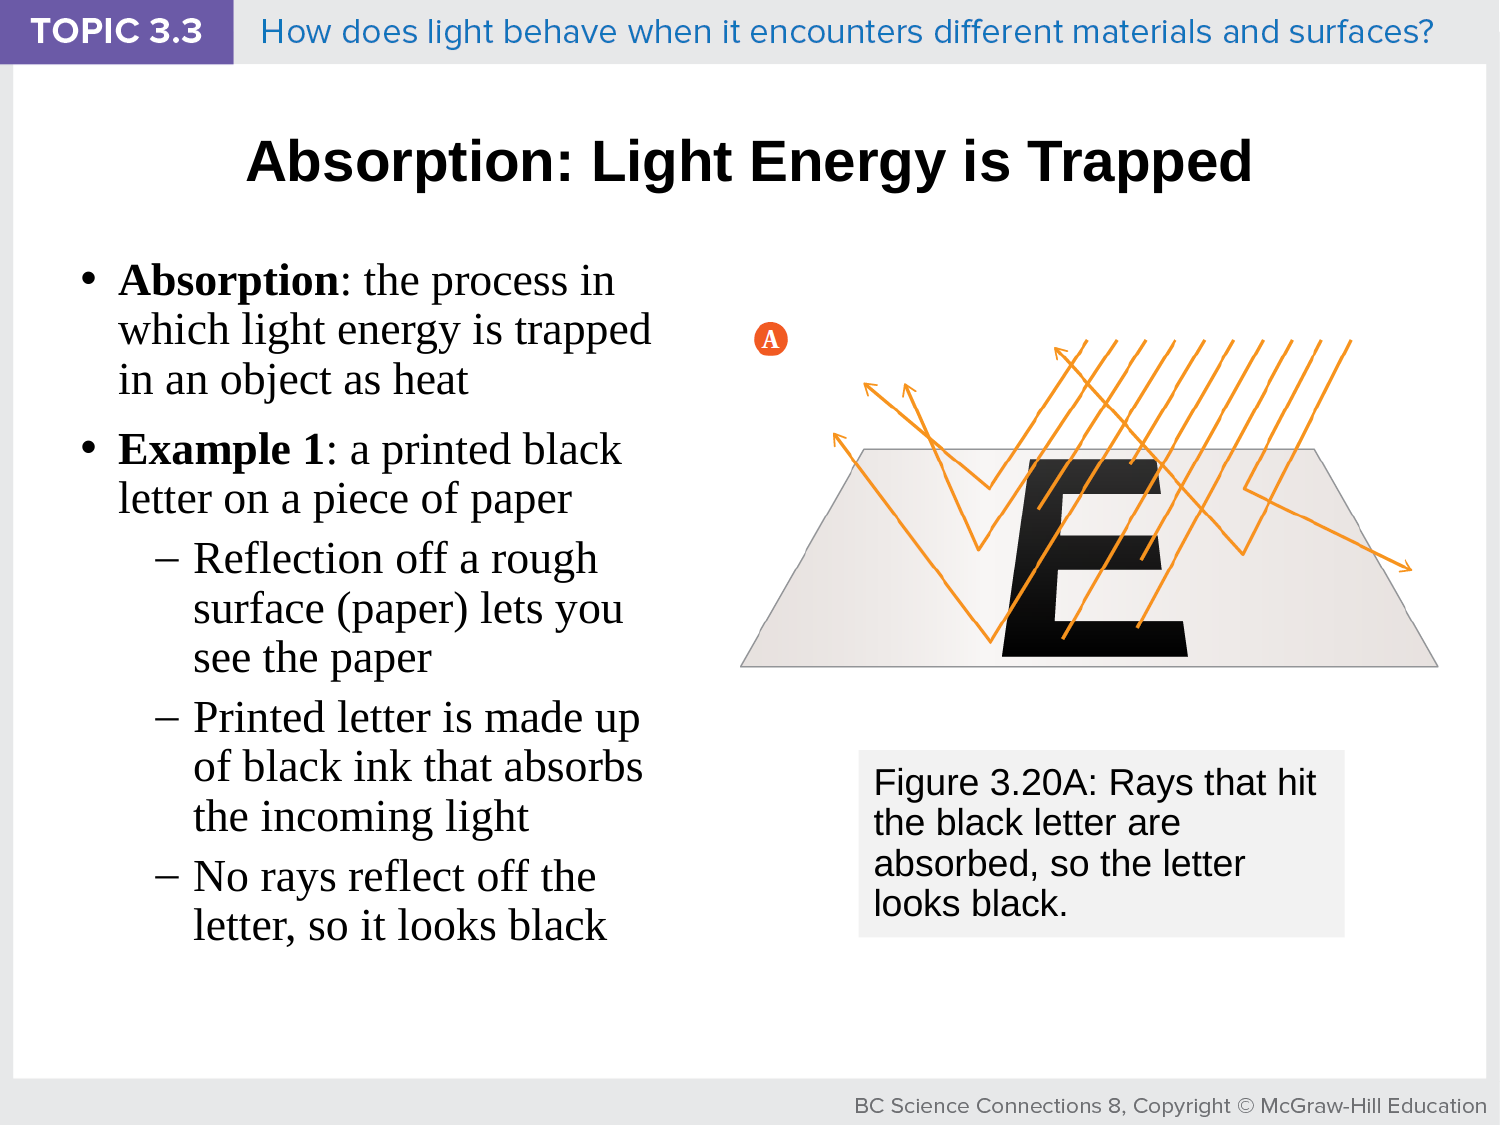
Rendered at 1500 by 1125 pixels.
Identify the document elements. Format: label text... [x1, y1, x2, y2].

picture [0, 0, 1500, 1082]
list Absorption: the process in which light energy is trapped in an object as heat Example 1: a printed black letter on a piece of paper Reflection off a rough surface (paper) lets you see the paper Printed letter is made up of black ink that absorbs the incoming light No rays reflect off the letter, so it looks black [65, 248, 675, 1014]
list Figure 3.20A: Rays that hit the black letter are absorbed, so the letter looks black. [858, 750, 1345, 938]
title Absorption: Light Energy is Trapped [103, 76, 1397, 249]
